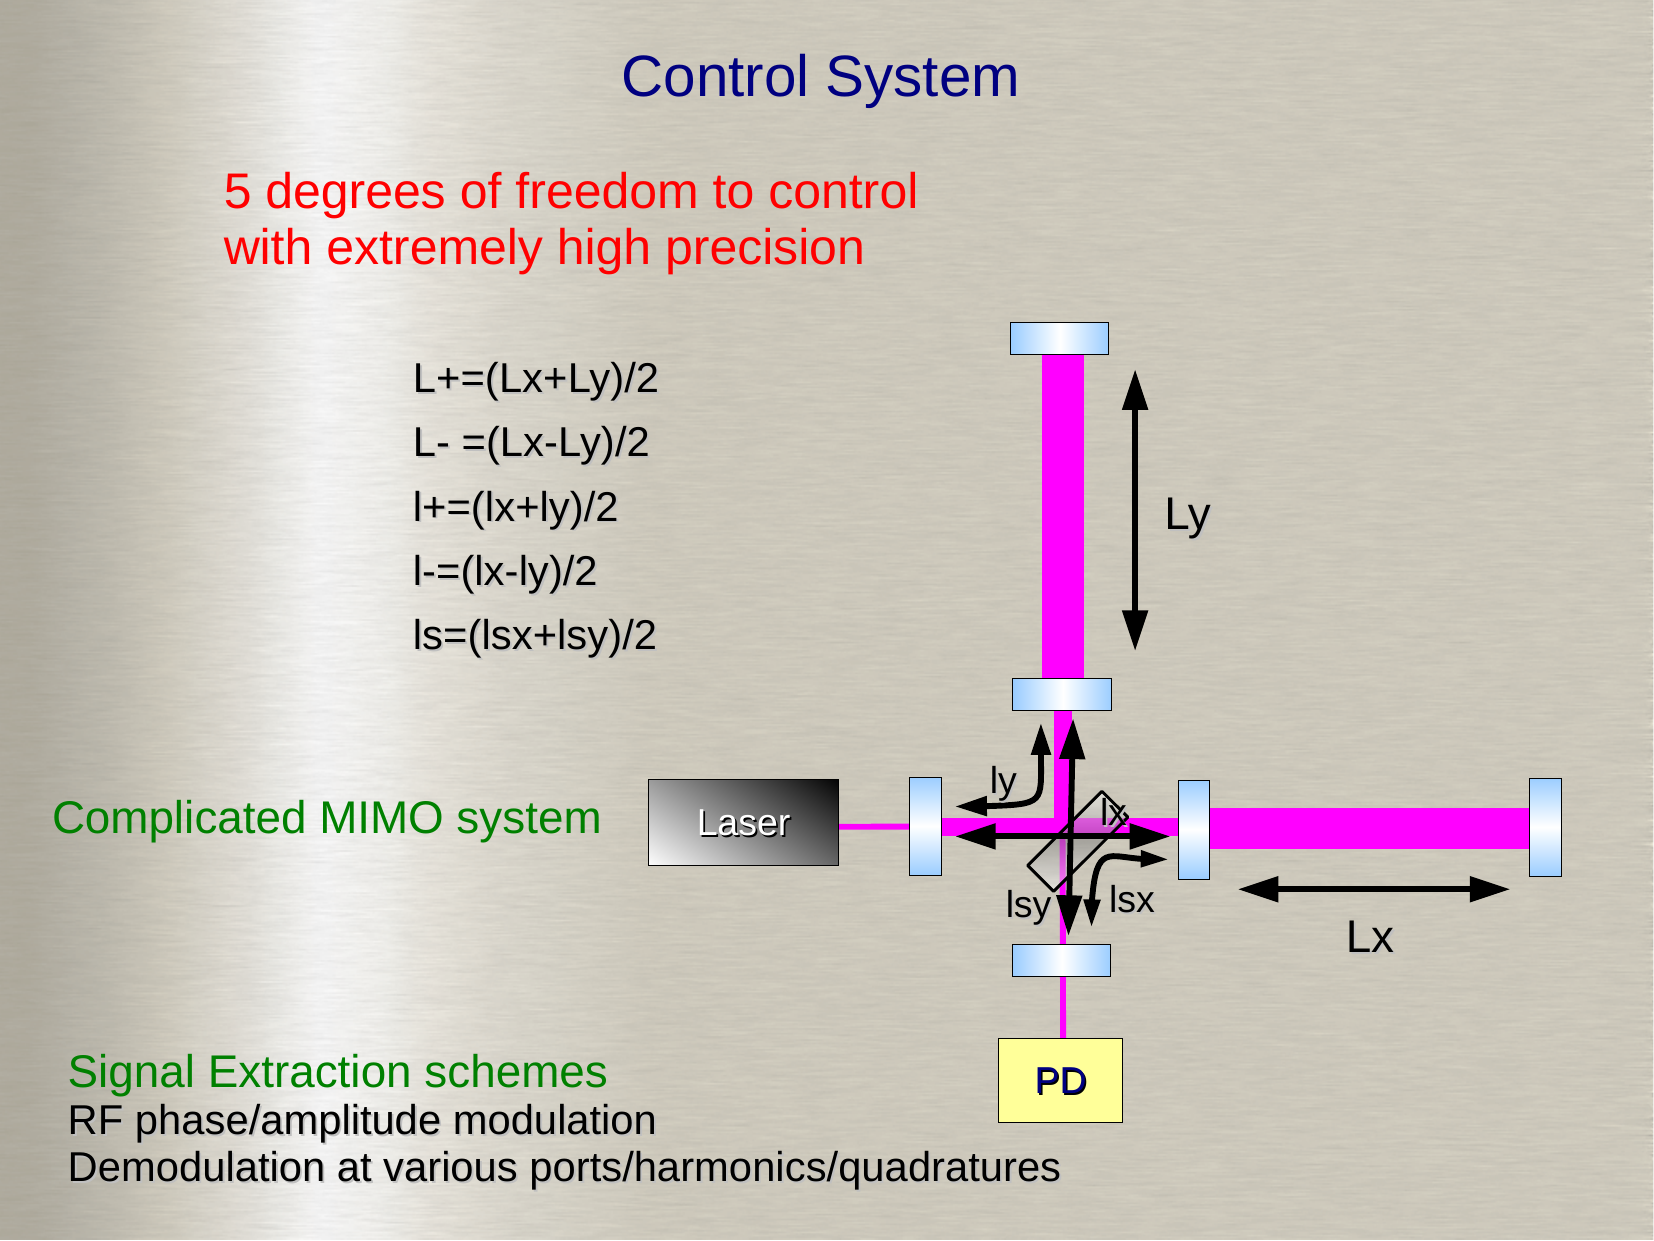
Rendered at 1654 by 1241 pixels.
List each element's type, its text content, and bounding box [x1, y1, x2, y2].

text_box [1060, 826, 1067, 833]
text_box ly [971, 749, 1035, 812]
text_box lx [1082, 781, 1146, 845]
text_box [1012, 944, 1111, 977]
text_box PD [1077, 1038, 1123, 1123]
text_box [1010, 322, 1109, 355]
text_box [1012, 678, 1112, 711]
text_box [909, 777, 942, 876]
text_box PD [1077, 1073, 1081, 1088]
text_box L+=(Lx+Ly)/2 L- =(Lx-Ly)/2 l+=(lx+ly)/2 l-=(lx-ly)/2 ls=(lsx+lsy)/2 [395, 344, 677, 669]
text_box lsx [1091, 868, 1174, 932]
text_box Ly [1146, 477, 1228, 550]
text_box [1178, 780, 1210, 880]
text_box [1529, 778, 1562, 877]
text_box Complicated MIMO system [34, 781, 610, 854]
text_box [1074, 811, 1082, 833]
text_box Lx [1328, 900, 1411, 973]
text_box lsy [988, 873, 1070, 936]
text_box [1073, 839, 1101, 873]
text_box Signal Extraction schemes RF phase/amplitude modulation Demodulation at various ports/harmonics/quadratures [52, 1038, 1077, 1198]
text_box 5 degrees of freedom to control with extremely high precision [209, 156, 920, 283]
picture [0, 0, 1654, 1240]
text_box [1027, 839, 1067, 873]
text_box Laser [648, 779, 839, 866]
text_box Control System [606, 36, 1036, 117]
